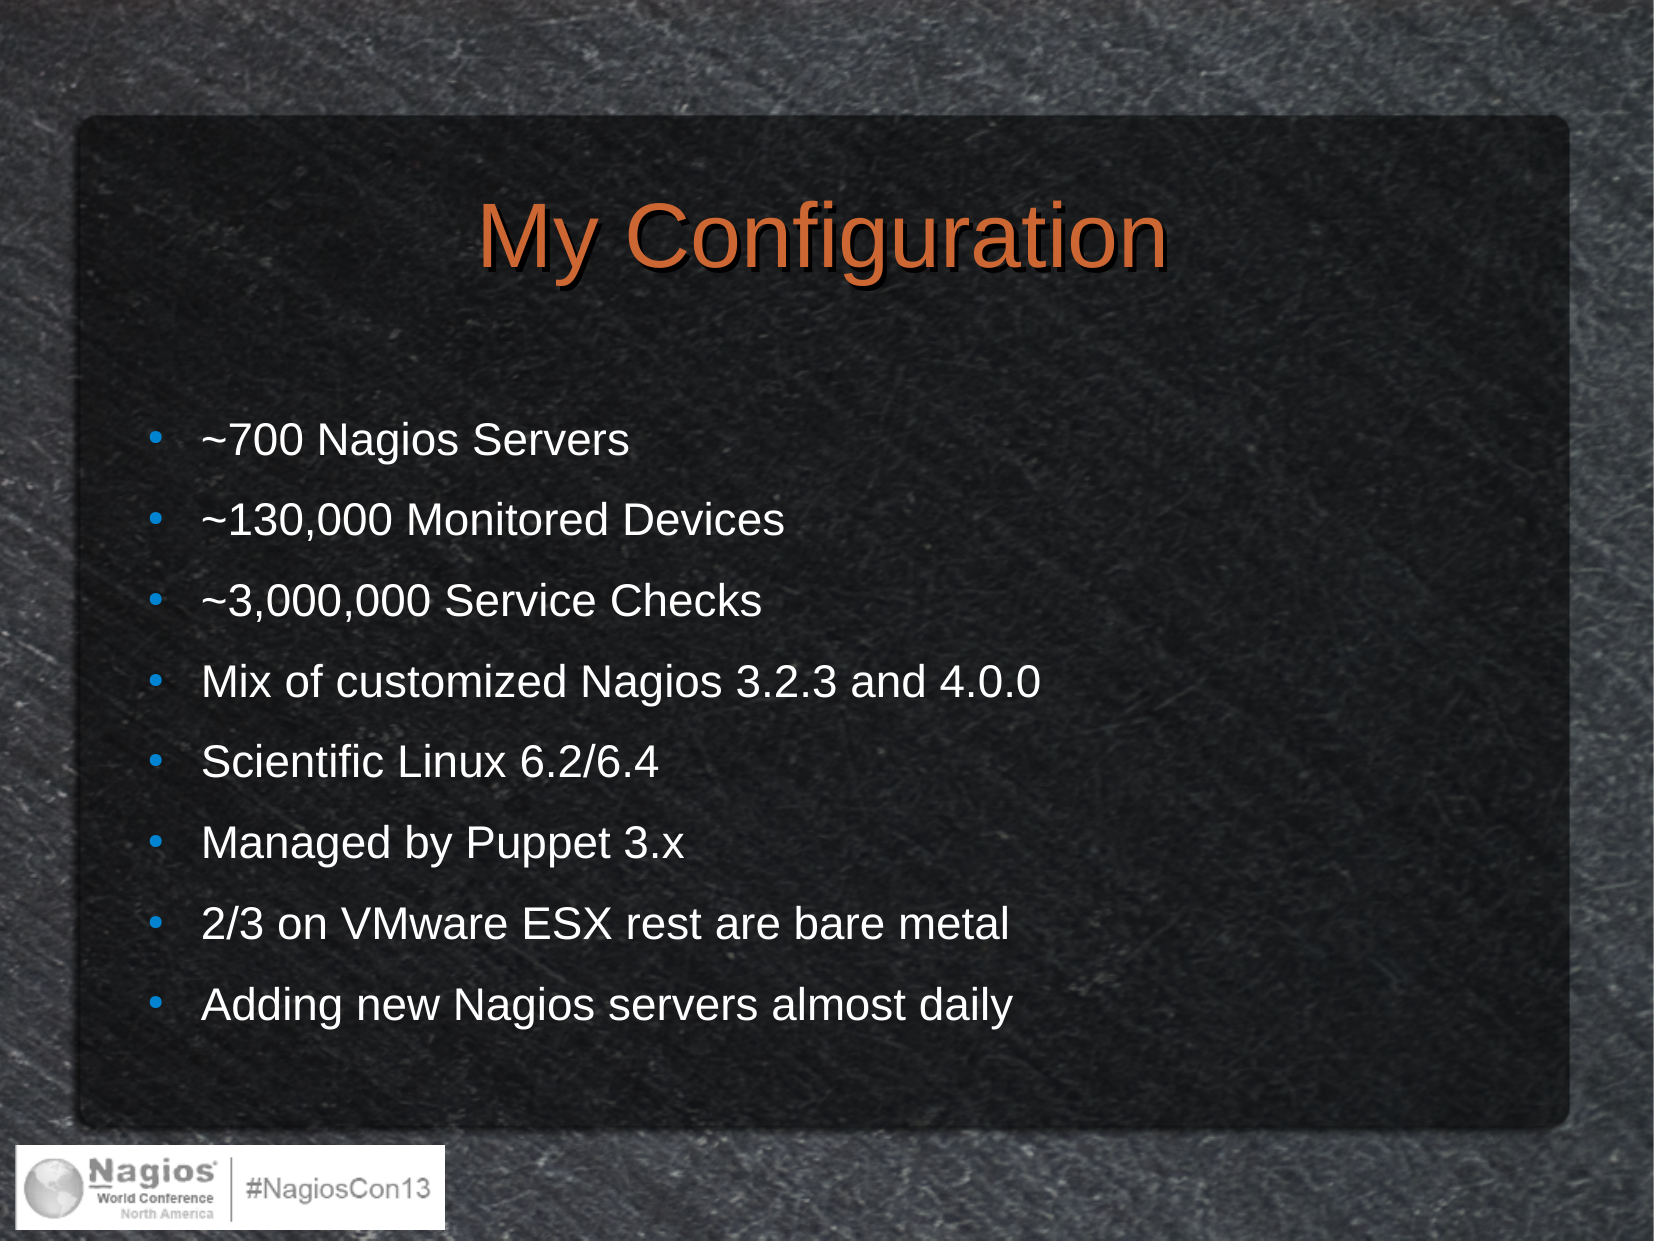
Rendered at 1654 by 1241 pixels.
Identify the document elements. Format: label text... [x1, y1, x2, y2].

picture [0, 0, 1654, 1241]
title My Configuration [129, 118, 1518, 355]
list ~700 Nagios Servers ~130,000 Monitored Devices ~3,000,000 Service Checks Mix of customized Nagios 3.2.3 and 4.0.0 Scientific Linux 6.2/6.4 Managed by Puppet 3.x 2/3 on VMware ESX rest are bare metal Adding new Nagios servers almost daily [129, 413, 1518, 1030]
